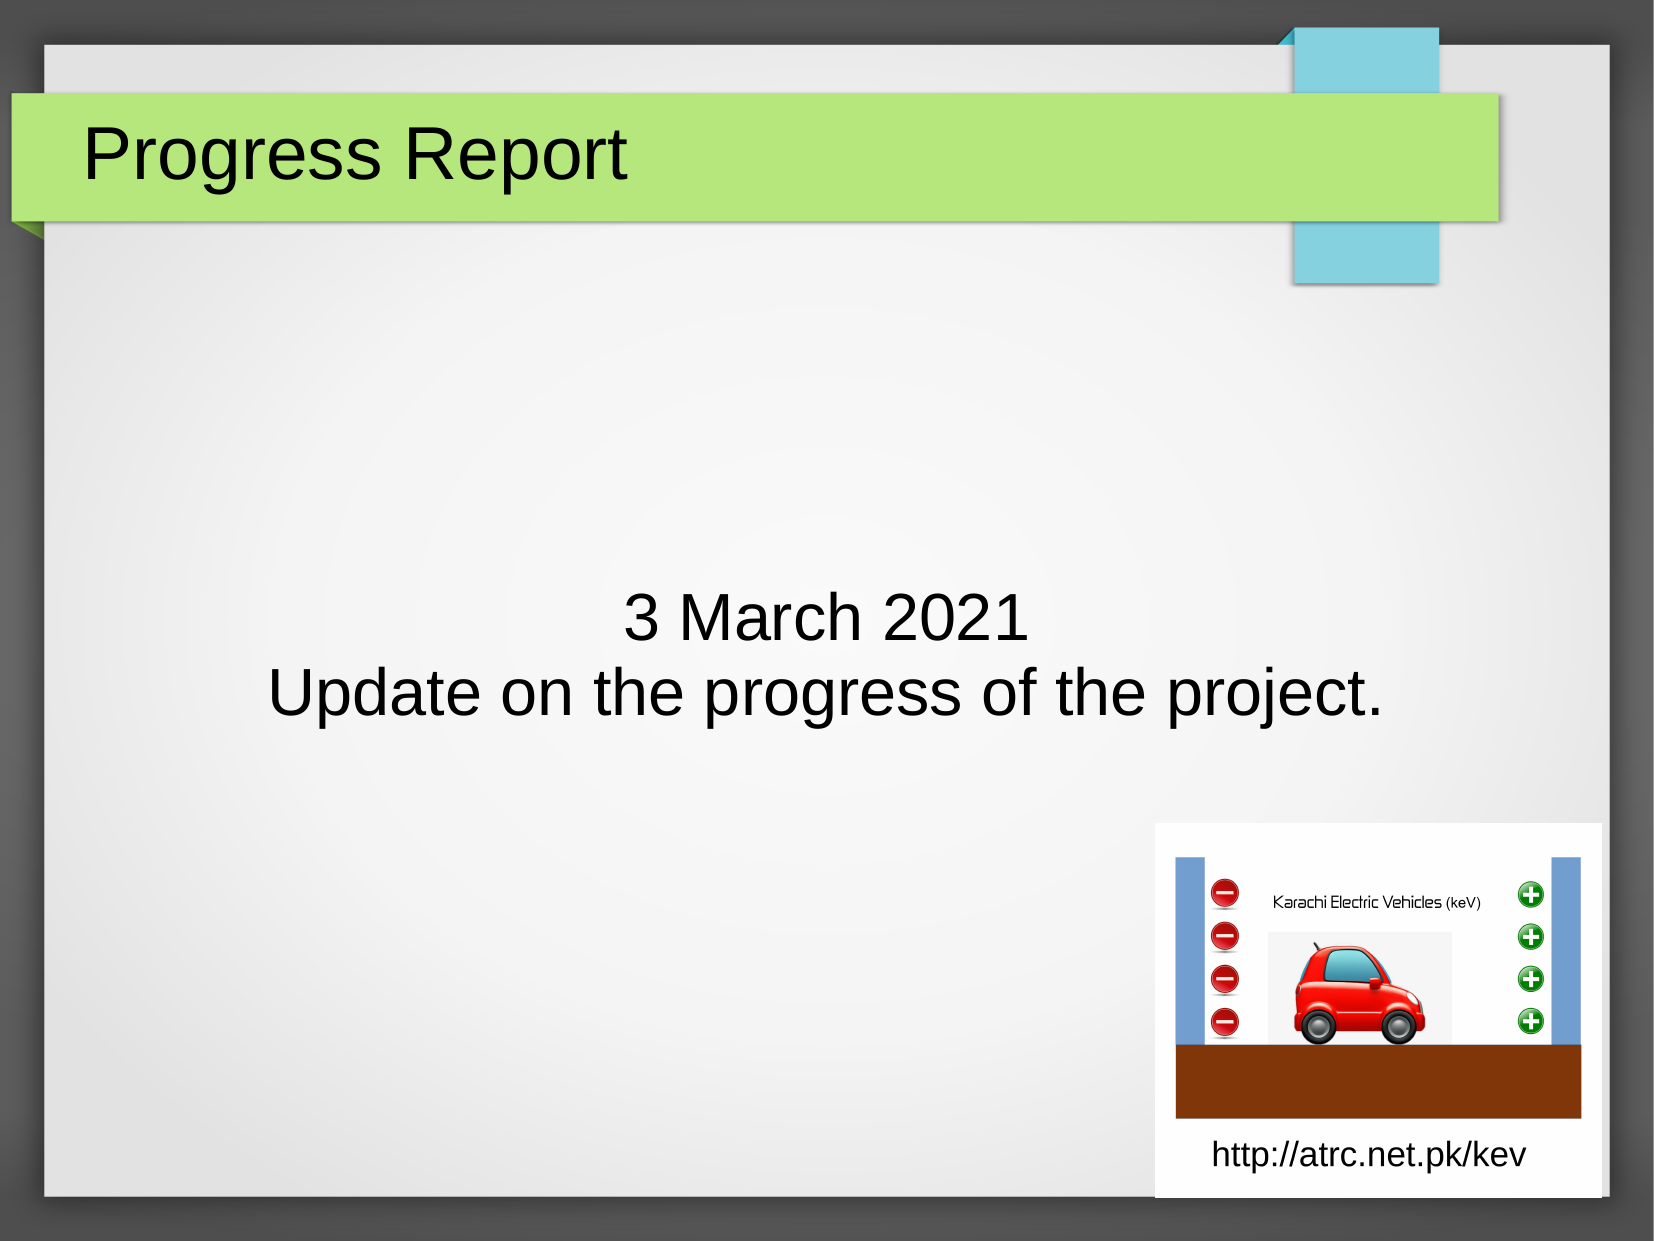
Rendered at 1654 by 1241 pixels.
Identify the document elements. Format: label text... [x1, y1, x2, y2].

title Progress Report [82, 94, 1264, 213]
picture [0, 0, 1654, 1241]
subtitle 3 March 2021 Update on the progress of the project. [82, 295, 1571, 1015]
